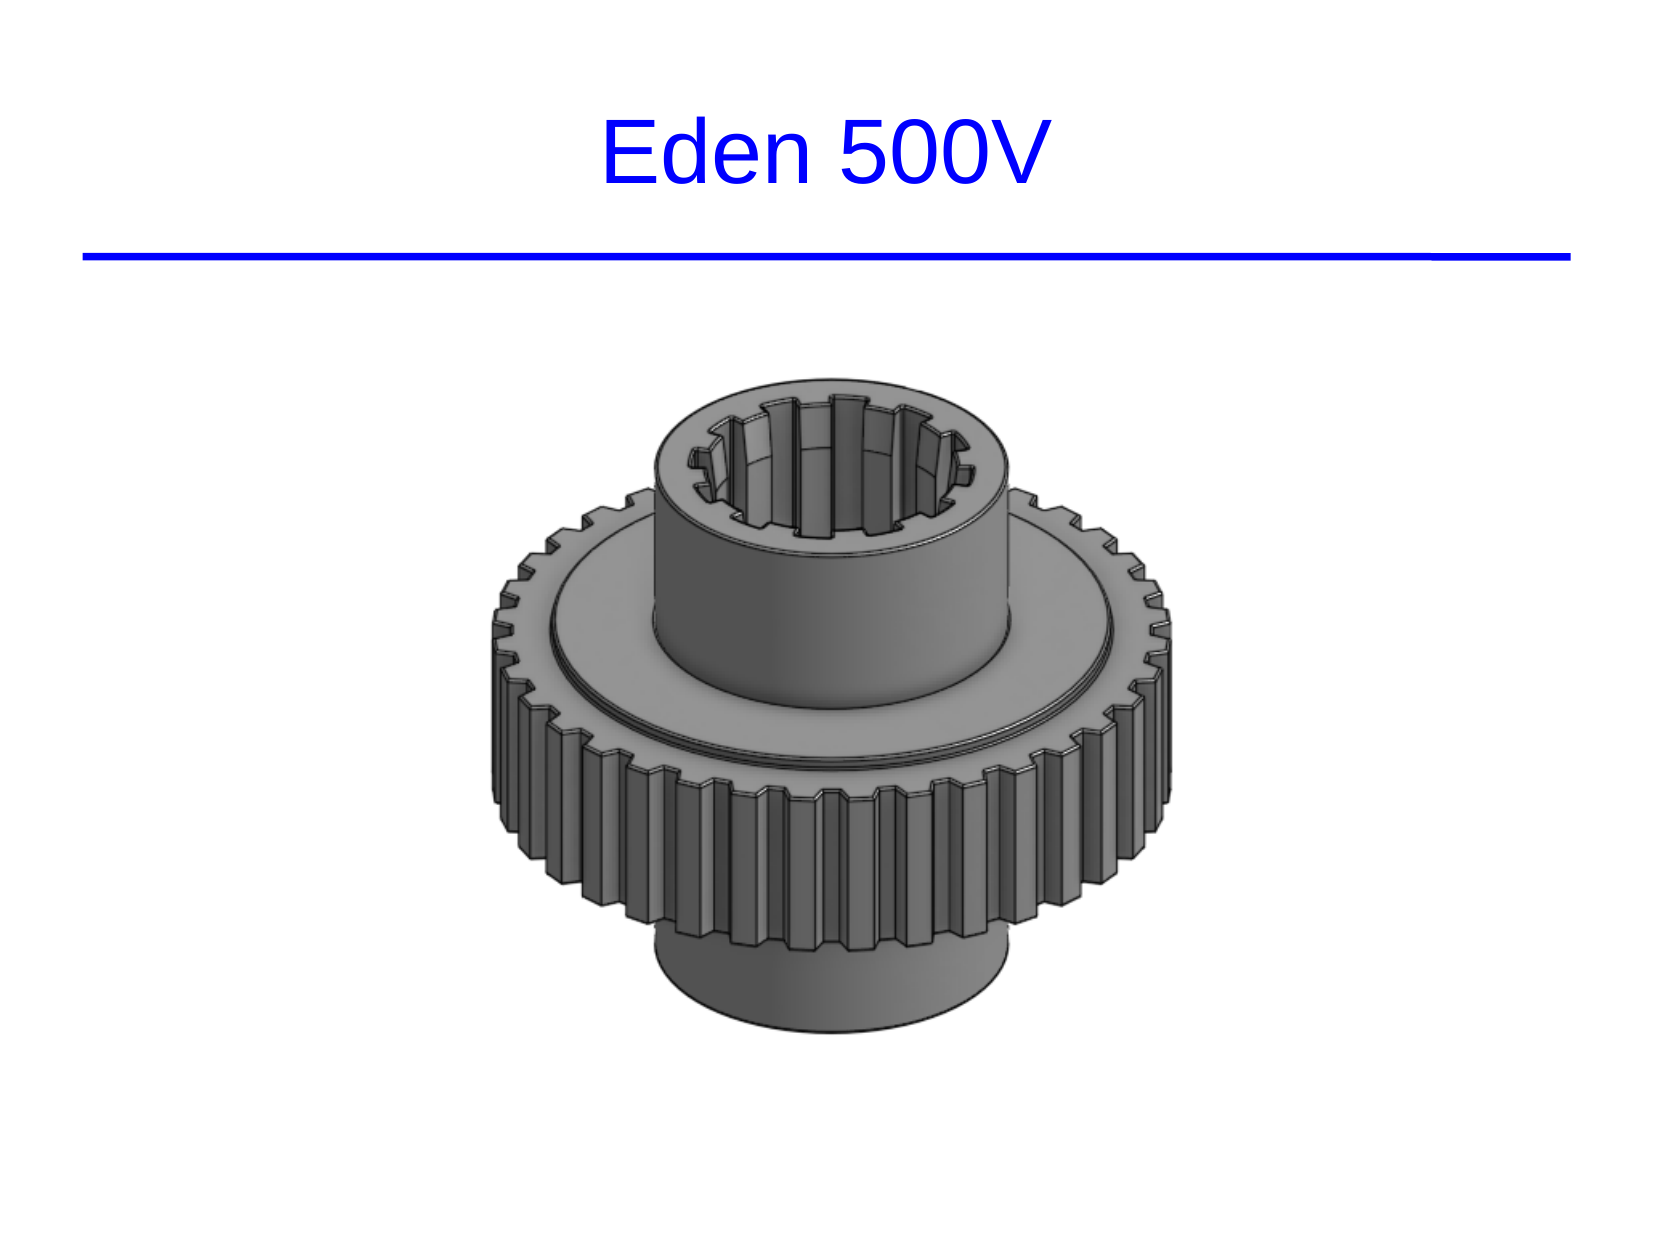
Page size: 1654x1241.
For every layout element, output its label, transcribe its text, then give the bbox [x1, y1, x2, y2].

picture [420, 346, 1227, 1066]
title Eden 500V [82, 49, 1571, 256]
